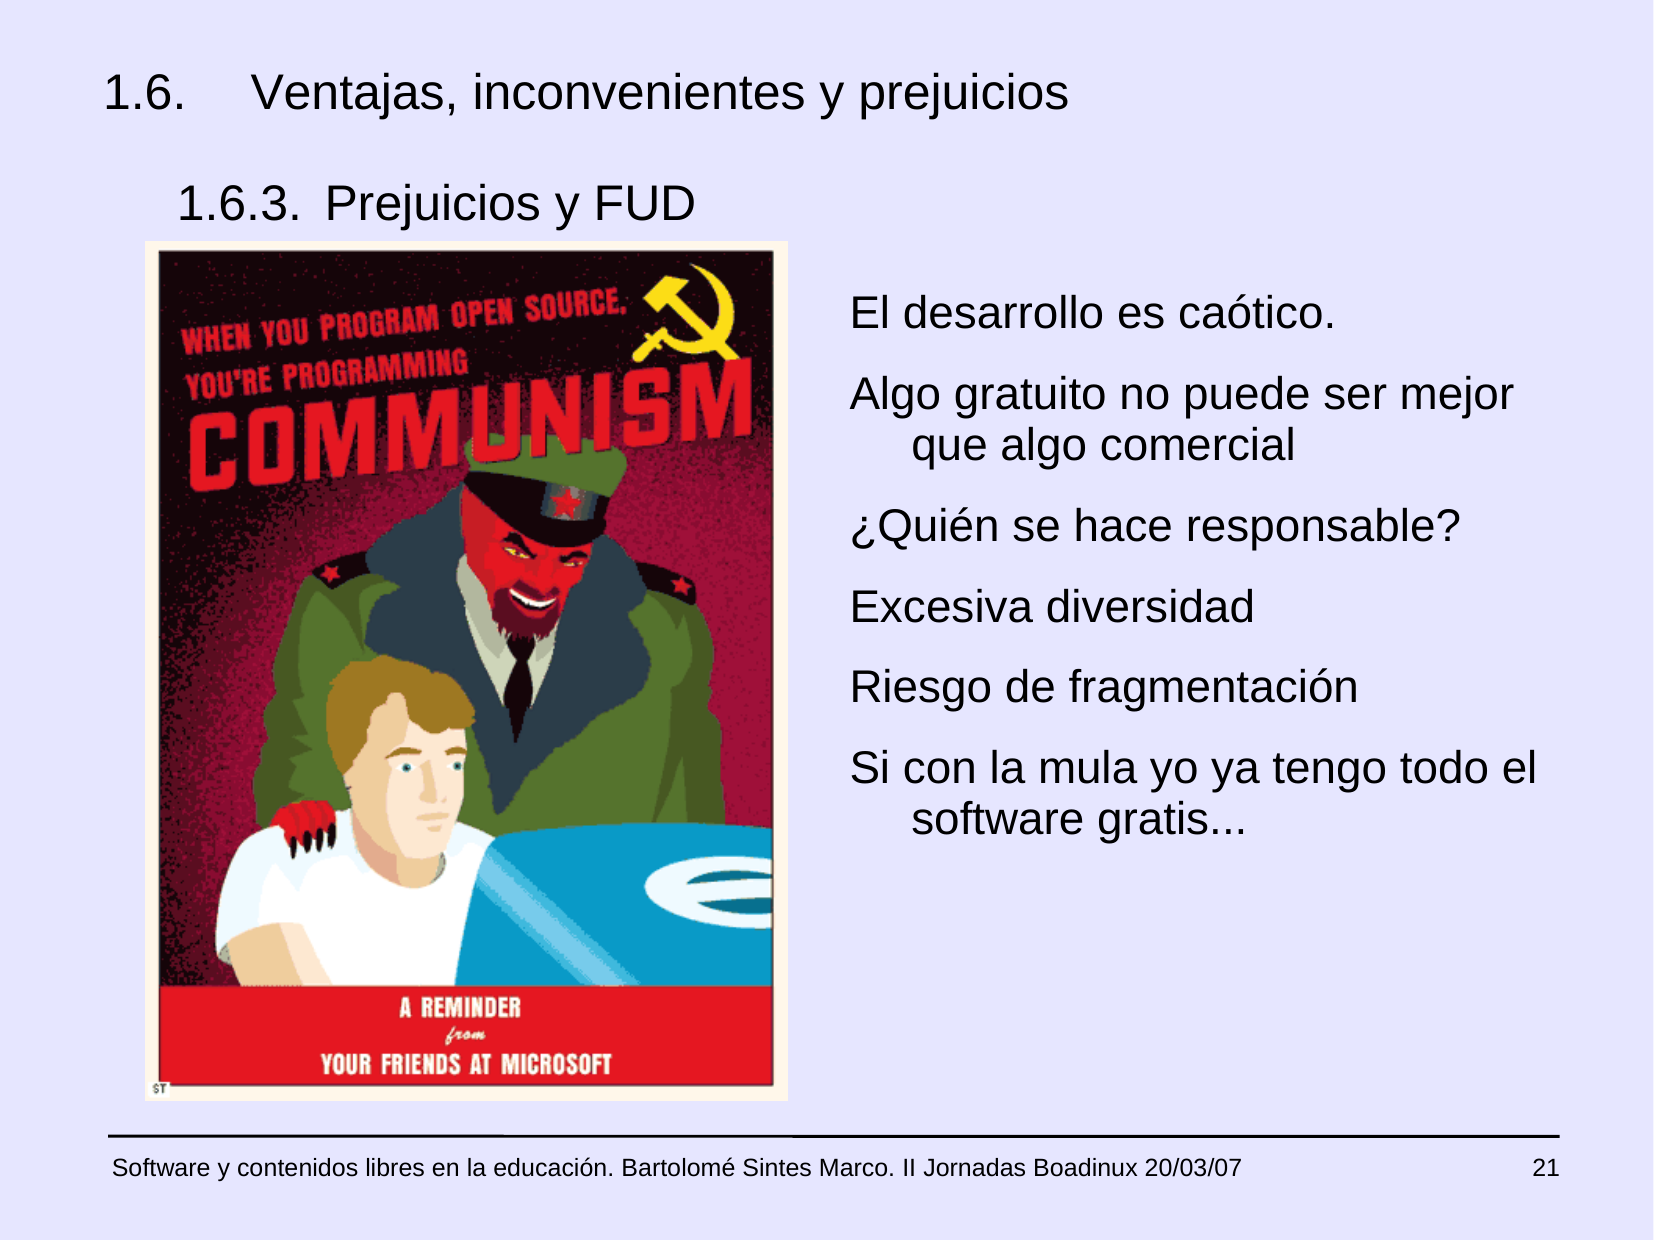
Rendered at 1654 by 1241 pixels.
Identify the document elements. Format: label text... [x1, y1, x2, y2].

text_box 1.6. Ventajas, inconvenientes y prejuicios 1.6.3. Prejuicios y FUD El desarrollo es caótico. Algo gratuito no puede ser mejor que algo comercial ¿Quién se hace responsable? Excesiva diversidad Riesgo de fragmentación Si con la mula yo ya tengo todo el software gratis... [103, 63, 1550, 843]
picture [145, 241, 788, 1101]
